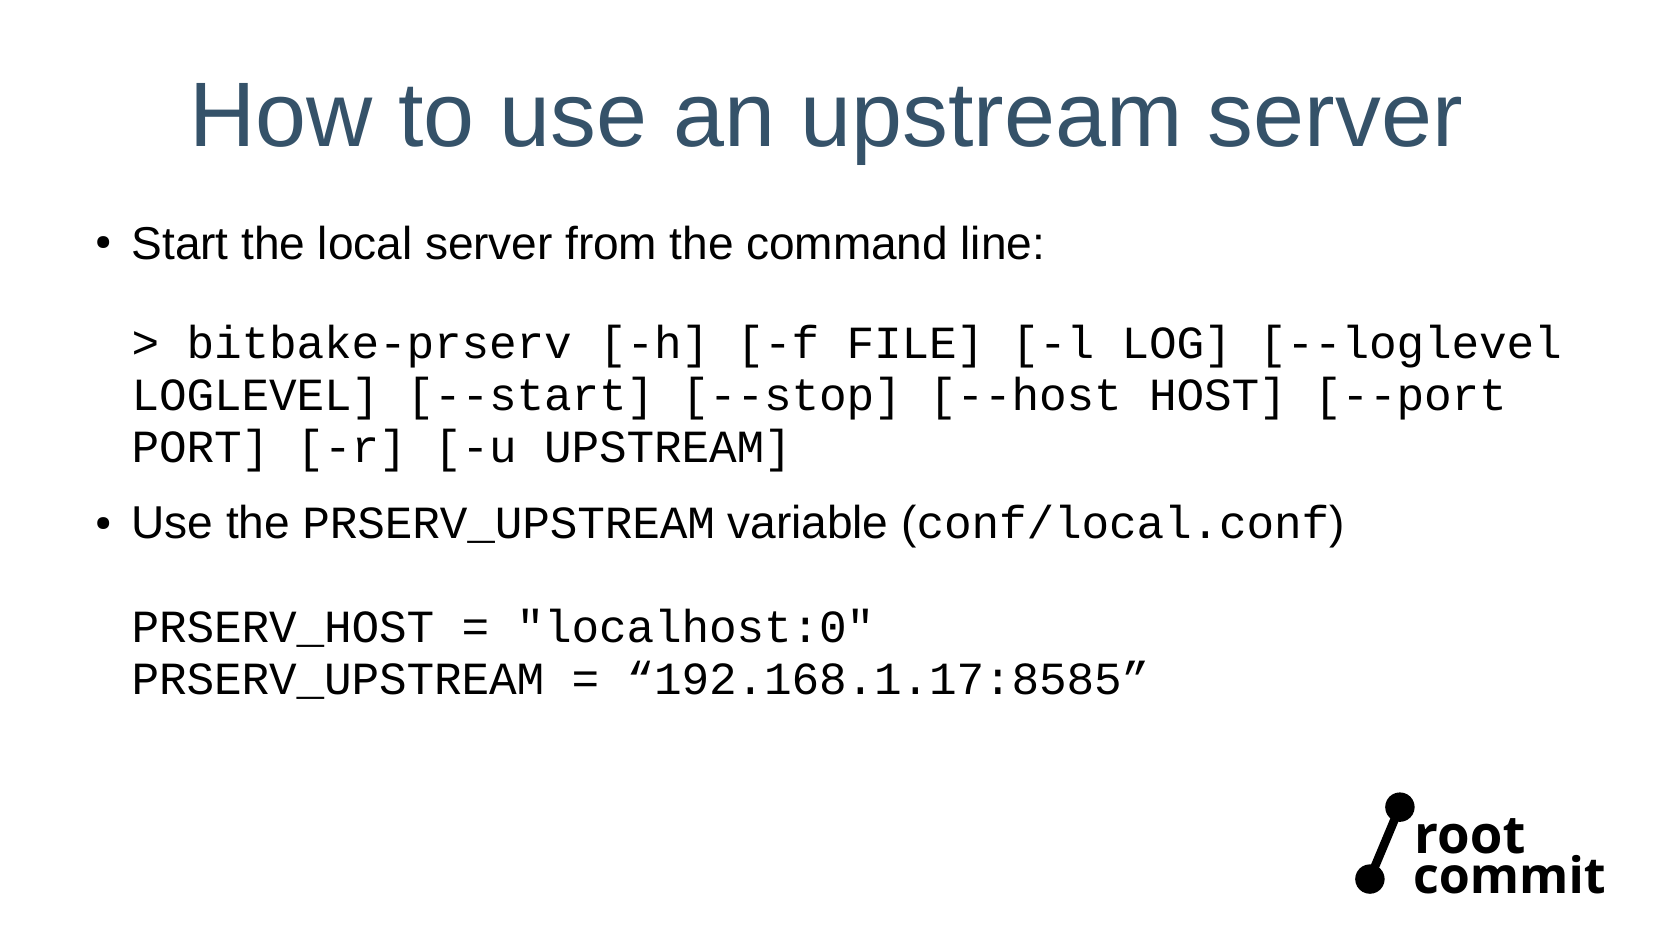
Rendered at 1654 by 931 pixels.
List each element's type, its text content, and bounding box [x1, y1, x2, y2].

list Start the local server from the command line: > bitbake-prserv [-h] [-f FILE] [-l LOG] [--loglevel LOGLEVEL] [--start] [--stop] [--host HOST] [--port PORT] [-r] [-u UPSTREAM] Use the PRSERV_UPSTREAM variable (conf/local.conf) PRSERV_HOST = "localhost:0" PRSERV_UPSTREAM = “192.168.1.17:8585” [82, 217, 1571, 713]
title How to use an upstream server [82, 37, 1571, 193]
